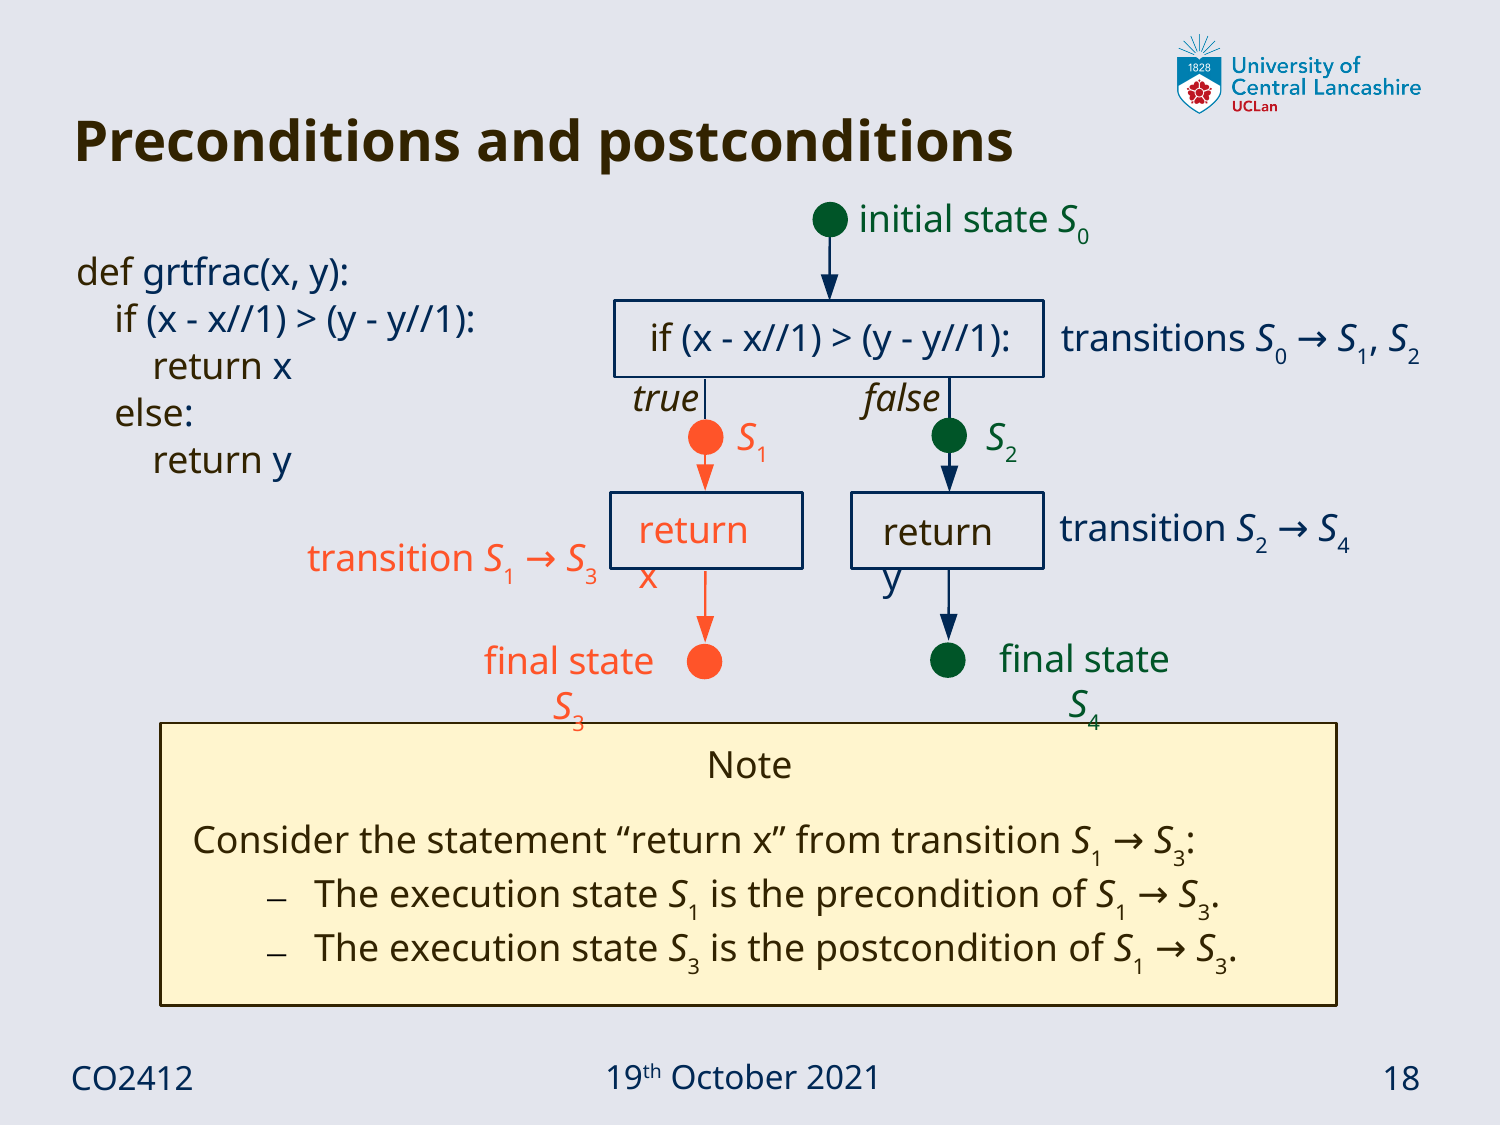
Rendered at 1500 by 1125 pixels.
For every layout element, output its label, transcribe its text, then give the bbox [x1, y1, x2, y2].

text_box [930, 642, 963, 678]
text_box true [564, 366, 767, 427]
text_box final state S3 [448, 629, 690, 699]
text_box transition S1 → S3 [280, 527, 625, 597]
text_box if (x - x//1) > (y - y//1): [603, 306, 613, 366]
text_box def grtfrac(x, y): if (x - x//1) > (y - y//1): return x else: return y [59, 240, 523, 511]
text_box false [800, 366, 1004, 427]
text_box final state S4 [963, 627, 1205, 697]
title Preconditions and postconditions [58, 93, 1475, 186]
text_box return y [867, 500, 1029, 561]
text_box S1 [715, 405, 791, 475]
text_box [160, 723, 1337, 1006]
text_box transitions S0 → S1, S2 [1040, 307, 1441, 377]
text_box Note Consider the statement “return x” from transition S1 → S3: The execution state S1 is the precondition of S1 → S3. The execution state S3 is the postcondition of S1 → S3. [177, 733, 1322, 994]
text_box return x [623, 498, 785, 559]
text_box [688, 427, 715, 455]
text_box S2 [964, 405, 1040, 475]
picture [1177, 34, 1421, 93]
text_box transition S2 → S4 [1032, 496, 1377, 566]
text_box [931, 427, 964, 454]
text_box initial state S0 [807, 187, 1141, 257]
text_box [690, 643, 723, 680]
text_box if (x - x//1) > (y - y//1): [616, 306, 1042, 367]
